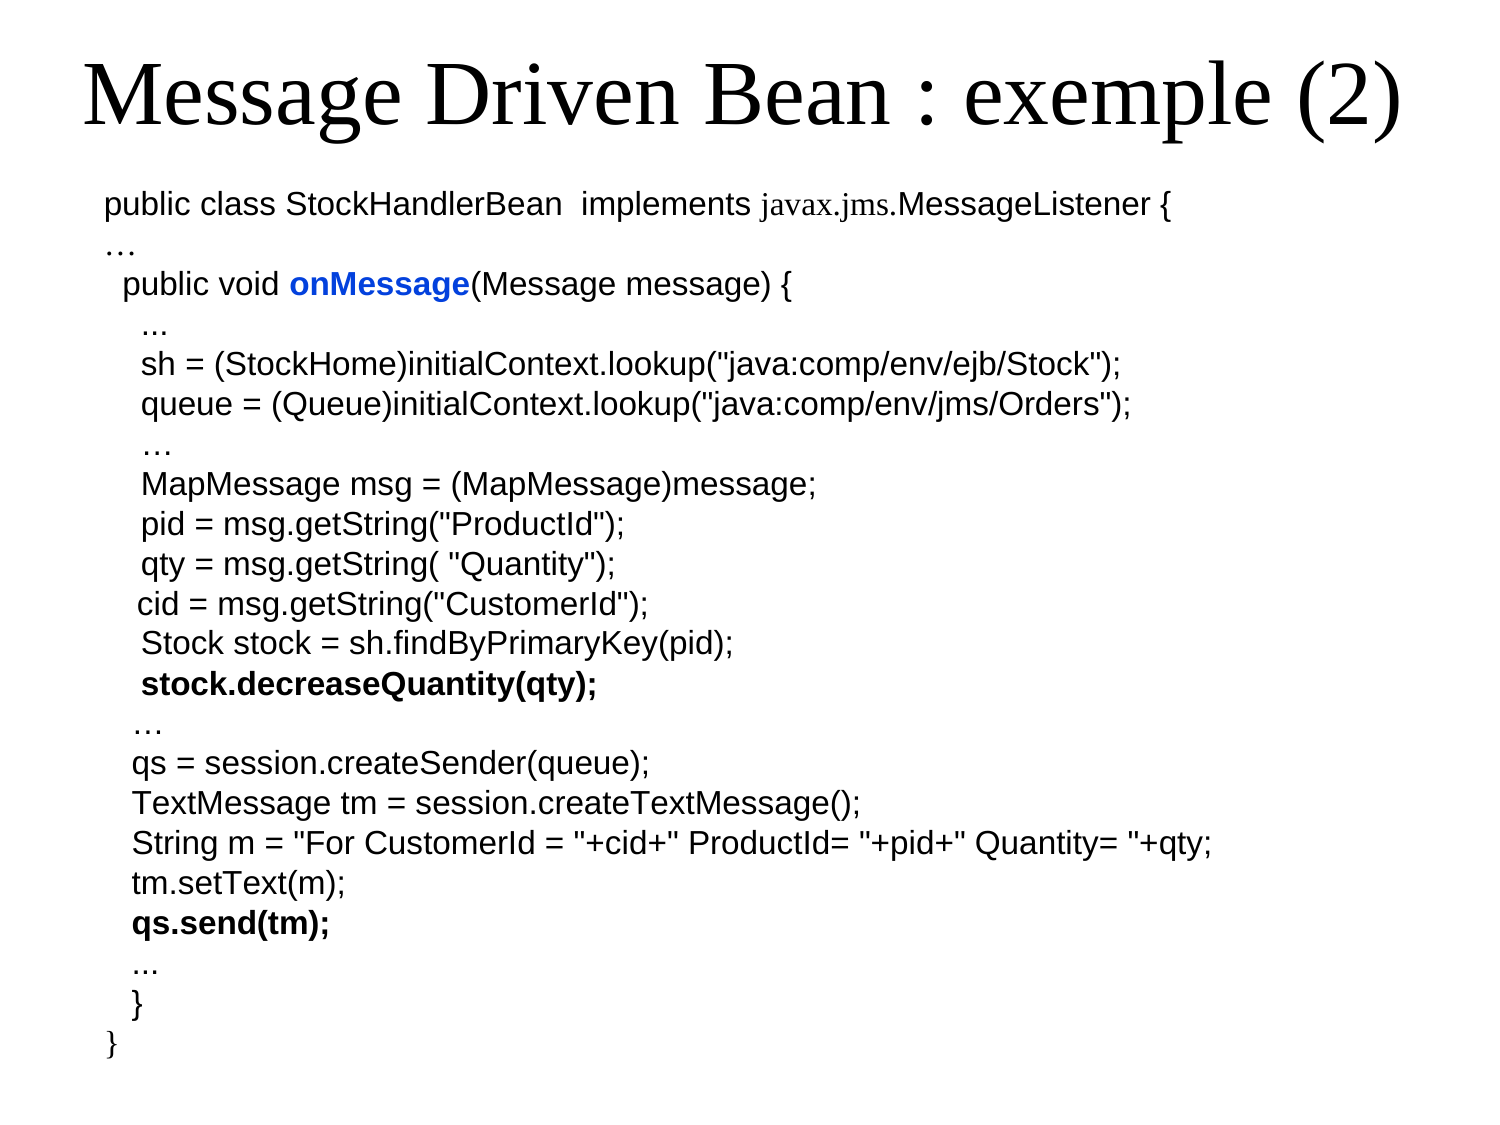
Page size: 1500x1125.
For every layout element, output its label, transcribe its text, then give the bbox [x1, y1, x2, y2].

title Message Driven Bean : exemple (2) [62, 0, 1426, 188]
text_box public class StockHandlerBean implements javax.jms.MessageListener { … public void onMessage(Message message) { ... sh = (StockHome)initialContext.lookup("java:comp/env/ejb/Stock"); queue = (Queue)initialContext.lookup("java:comp/env/jms/Orders"); … MapMessage msg = (MapMessage)message; pid = msg.getString("ProductId"); qty = msg.getString( "Quantity"); cid = msg.getString("CustomerId"); Stock stock = sh.findByPrimaryKey(pid); stock.decreaseQuantity(qty); … qs = session.createSender(queue); TextMessage tm = session.createTextMessage(); String m = "For CustomerId = "+cid+" ProductId= "+pid+" Quantity= "+qty; tm.setText(m); qs.send(tm); ... } } [89, 174, 1229, 1069]
